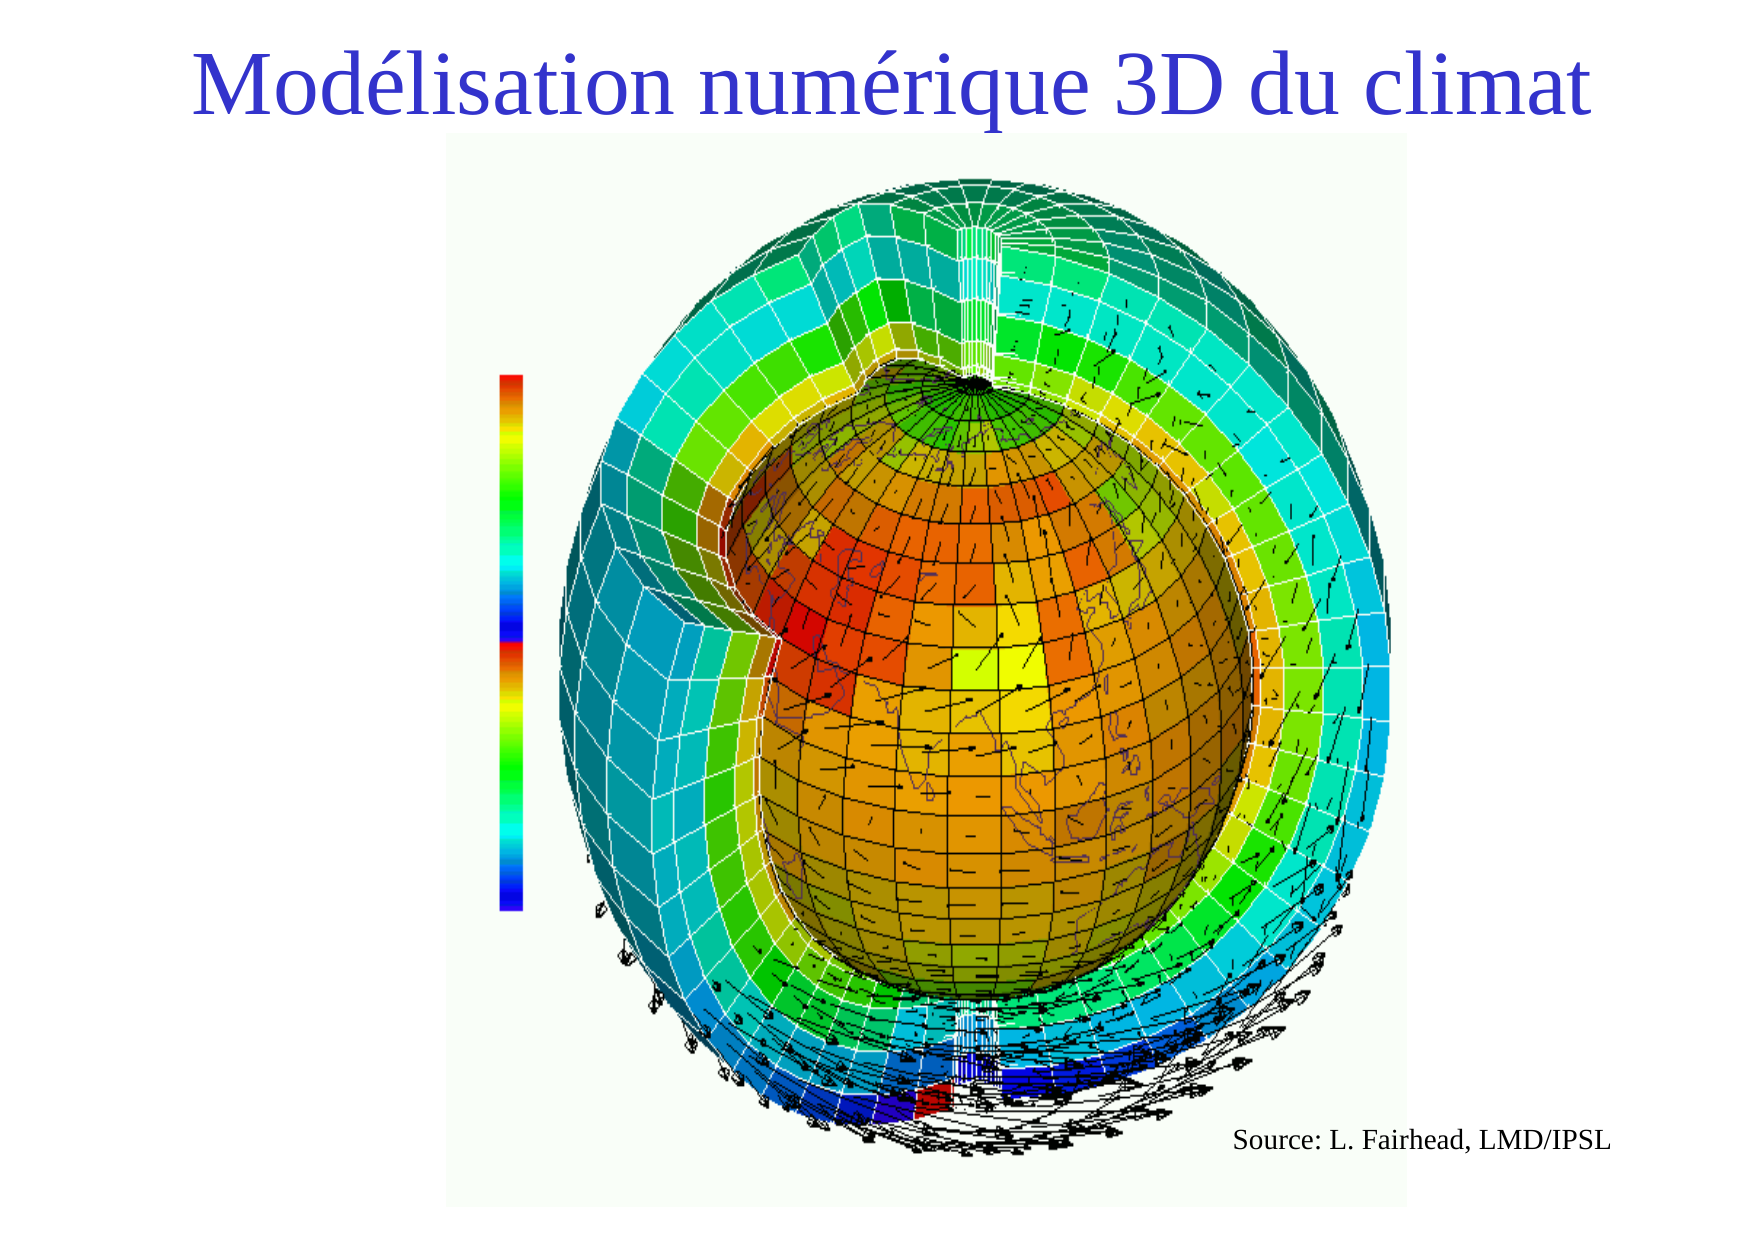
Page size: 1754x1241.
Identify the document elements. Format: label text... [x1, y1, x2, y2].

picture [317, 133, 1407, 1207]
title Modélisation numérique 3D du climat [137, 9, 1650, 164]
text_box Source: L. Fairhead, LMD/IPSL [1128, 1117, 1627, 1164]
